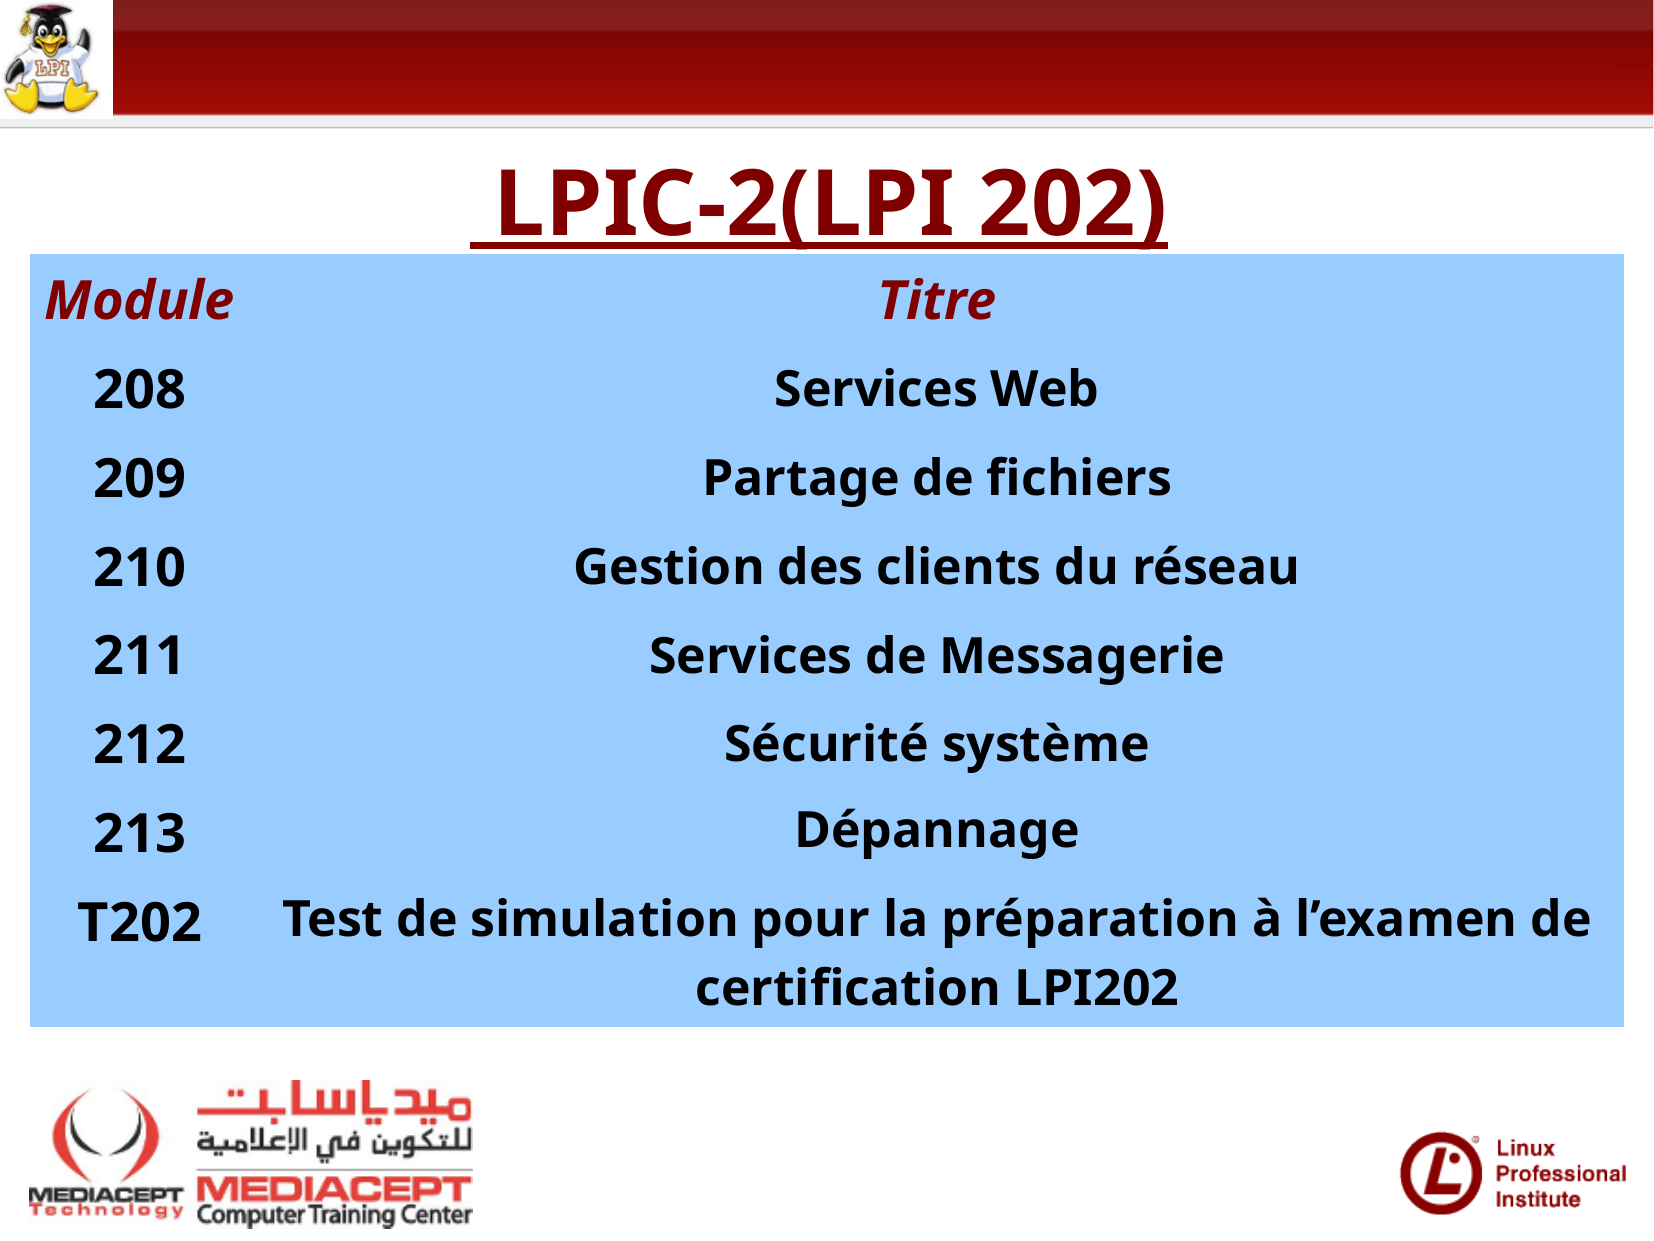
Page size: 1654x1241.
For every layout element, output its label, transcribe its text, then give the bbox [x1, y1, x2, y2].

table_cell 211 [30, 609, 250, 698]
picture [0, 0, 1654, 131]
table_cell Dépannage [250, 787, 1624, 876]
table_cell Sécurité système [250, 698, 1624, 787]
picture [29, 1080, 473, 1229]
table_cell 209 [30, 432, 250, 521]
table_header Titre [250, 254, 1624, 343]
table_cell Services Web [250, 343, 1624, 432]
table_header Module [30, 254, 250, 343]
table_cell Test de simulation pour la préparation à l’examen de certification LPI202 [250, 876, 1624, 1027]
picture [1398, 1125, 1642, 1223]
table_cell Services de Messagerie [250, 609, 1624, 698]
table_cell Partage de fichiers [250, 432, 1624, 521]
table_cell Gestion des clients du réseau [250, 521, 1624, 609]
table_cell 210 [30, 521, 250, 609]
table_cell 212 [30, 698, 250, 787]
table_cell 213 [30, 787, 250, 876]
table_cell T202 [30, 876, 250, 1027]
table_cell 208 [30, 343, 250, 432]
text_box LPIC-2(LPI 202) [43, 129, 1595, 254]
